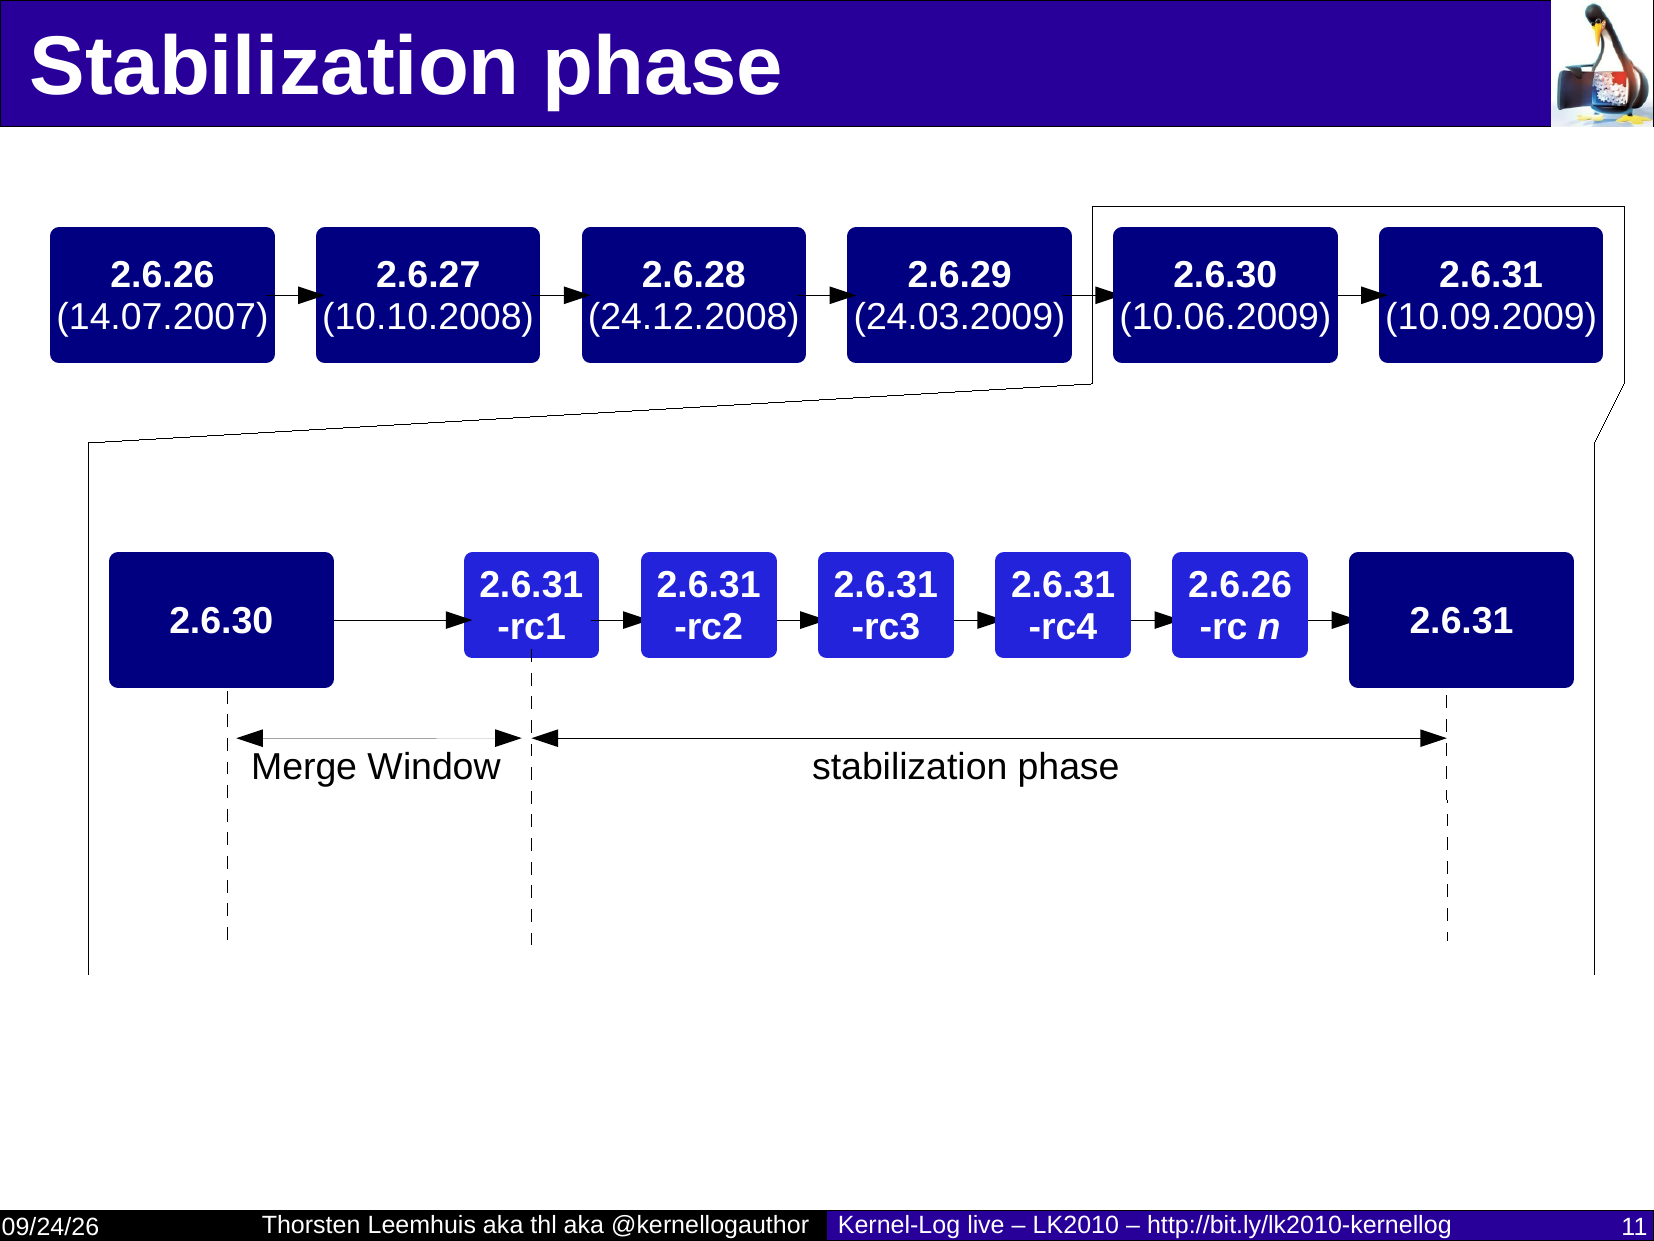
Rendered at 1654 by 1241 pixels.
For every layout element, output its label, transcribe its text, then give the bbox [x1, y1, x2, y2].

text_box 2.6.29 (24.03.2009) [856, 236, 1063, 355]
text_box 2.6.26 (14.07.2007) [59, 236, 266, 355]
text_box 2.6.28 (24.12.2008) [590, 236, 798, 355]
title Stabilization phase [29, 19, 1535, 113]
text_box 2.6.30 [118, 561, 325, 680]
text_box 2.6.31 -rc1 [472, 561, 591, 650]
picture [1551, 0, 1653, 127]
text_box 2.6.31 -rc4 [1003, 561, 1123, 650]
text_box 2.6.31 (10.09.2009) [1387, 236, 1595, 355]
text_box Merge Window [236, 738, 532, 916]
text_box stabilization phase [797, 739, 1211, 932]
text_box 2.6.27 (10.10.2008) [324, 236, 532, 355]
text_box 2.6.26 -rc n [1181, 561, 1300, 650]
text_box 2.6.31 -rc3 [826, 561, 945, 650]
text_box 2.6.31 -rc2 [649, 561, 768, 650]
text_box 2.6.30 (10.06.2009) [1122, 236, 1329, 355]
text_box 2.6.31 [1358, 561, 1565, 680]
